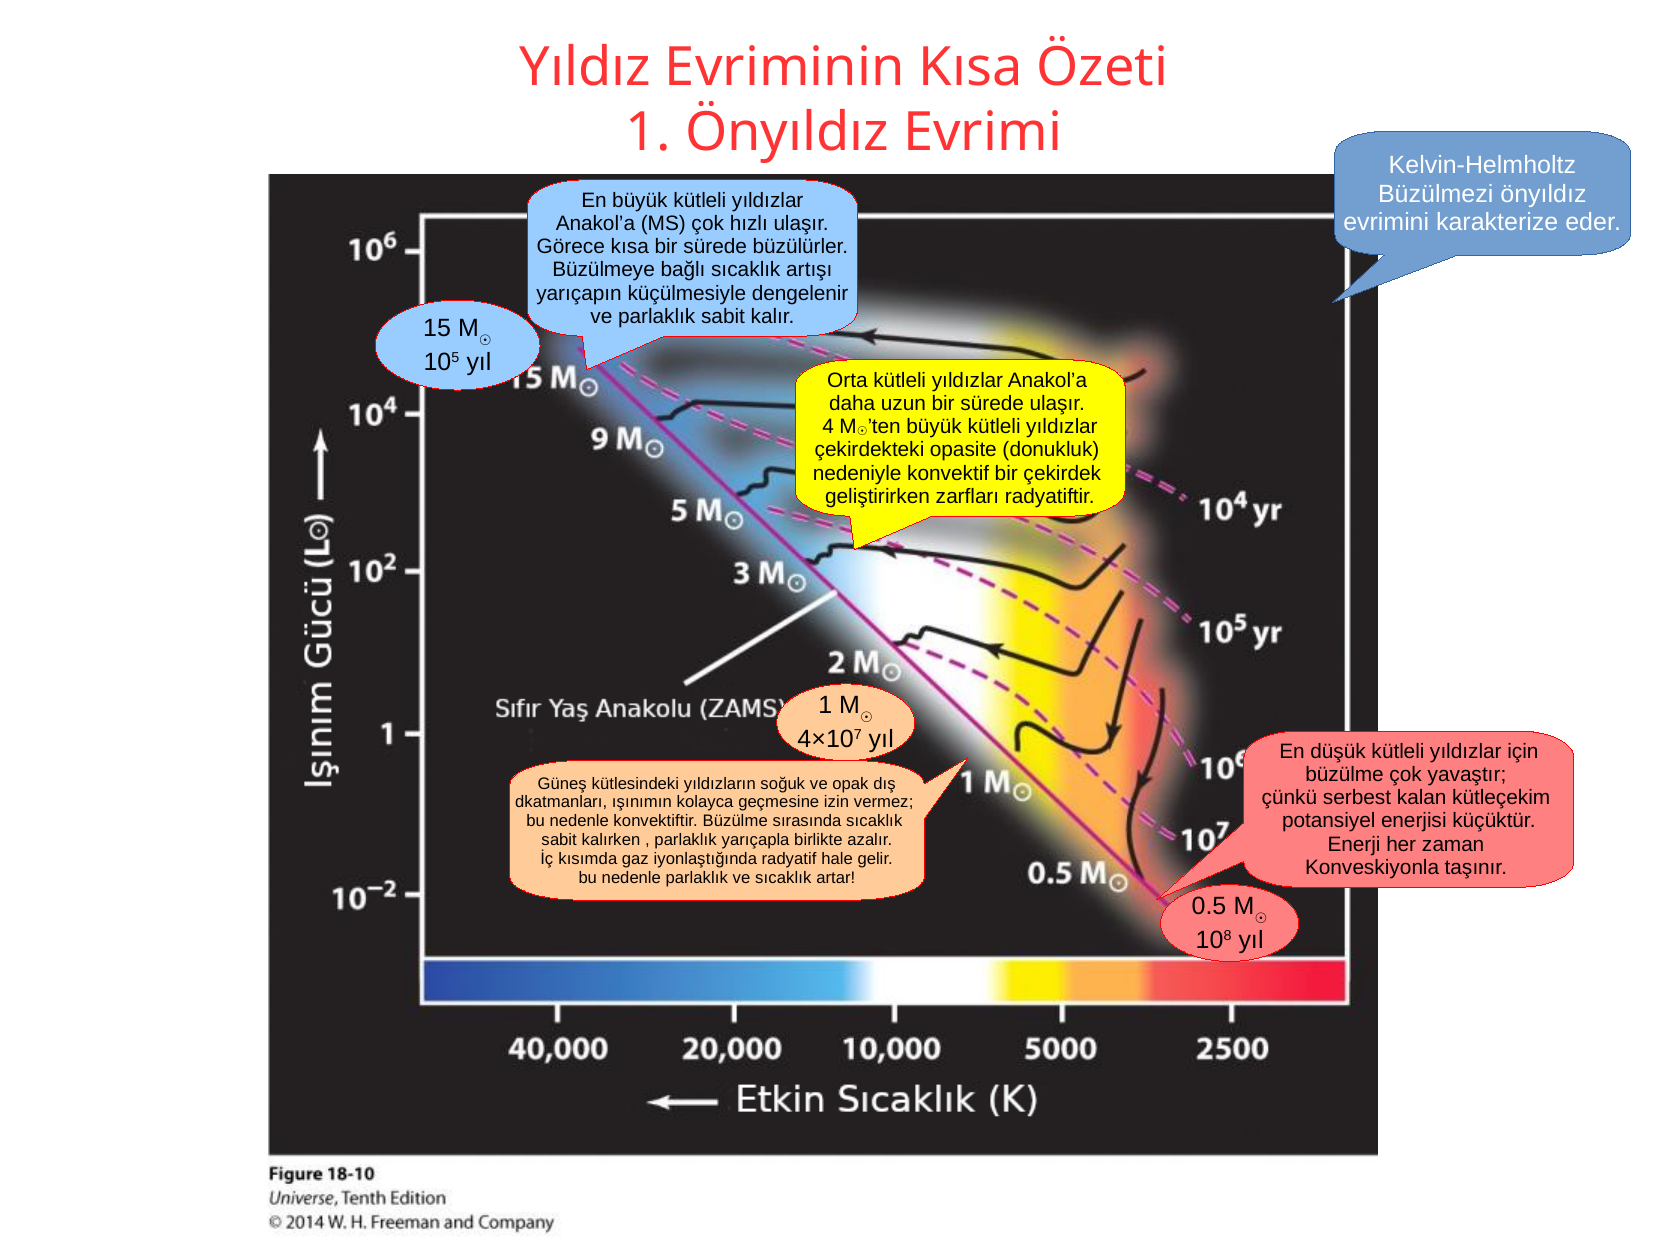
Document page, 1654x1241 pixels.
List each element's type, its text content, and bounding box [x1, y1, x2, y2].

picture [267, 174, 1378, 1238]
title Yıldız Evriminin Kısa Özeti 1. Önyıldız Evrimi [82, 29, 1571, 163]
text_box Kelvin-Helmholtz Büzülmezi önyıldız evrimini karakterize eder. [1332, 131, 1631, 303]
text_box En büyük kütleli yıldızlar Anakol’a (MS) çok hızlı ulaşır. Görece kısa bir sürede büzülürler. Büzülmeye bağlı sıcaklık artışı yarıçapın küçülmesiyle dengelenir ve parlaklık sabit kalır. [527, 179, 858, 370]
text_box 0.5 M☉ 108 yıl [1160, 884, 1299, 962]
text_box 1 M☉ 4×107 yıl [776, 683, 916, 761]
text_box 15 M☉ 105 yıl [375, 300, 541, 391]
text_box Orta kütleli yıldızlar Anakol’a daha uzun bir sürede ulaşır. 4 M☉’ten büyük kütleli yıldızlar çekirdekteki opasite (donukluk) nedeniyle konvektif bir çekirdek geliştirirken zarfları radyatiftir. [795, 359, 1126, 550]
text_box En düşük kütleli yıldızlar için büzülme çok yavaştır; çünkü serbest kalan kütleçekim potansiyel enerjisi küçüktür. Enerji her zaman Konveskiyonla taşınır. [1156, 731, 1574, 900]
text_box Güneş kütlesindeki yıldızların soğuk ve opak dış dkatmanları, ışınımın kolayca geçmesine izin vermez; bu nedenle konvektiftir. Büzülme sırasında sıcaklık sabit kalırken , parlaklık yarıçapla birlikte azalır. İç kısımda gaz iyonlaştığında radyatif hale gelir. bu nedenle parlaklık ve sıcaklık artar! [509, 757, 968, 901]
